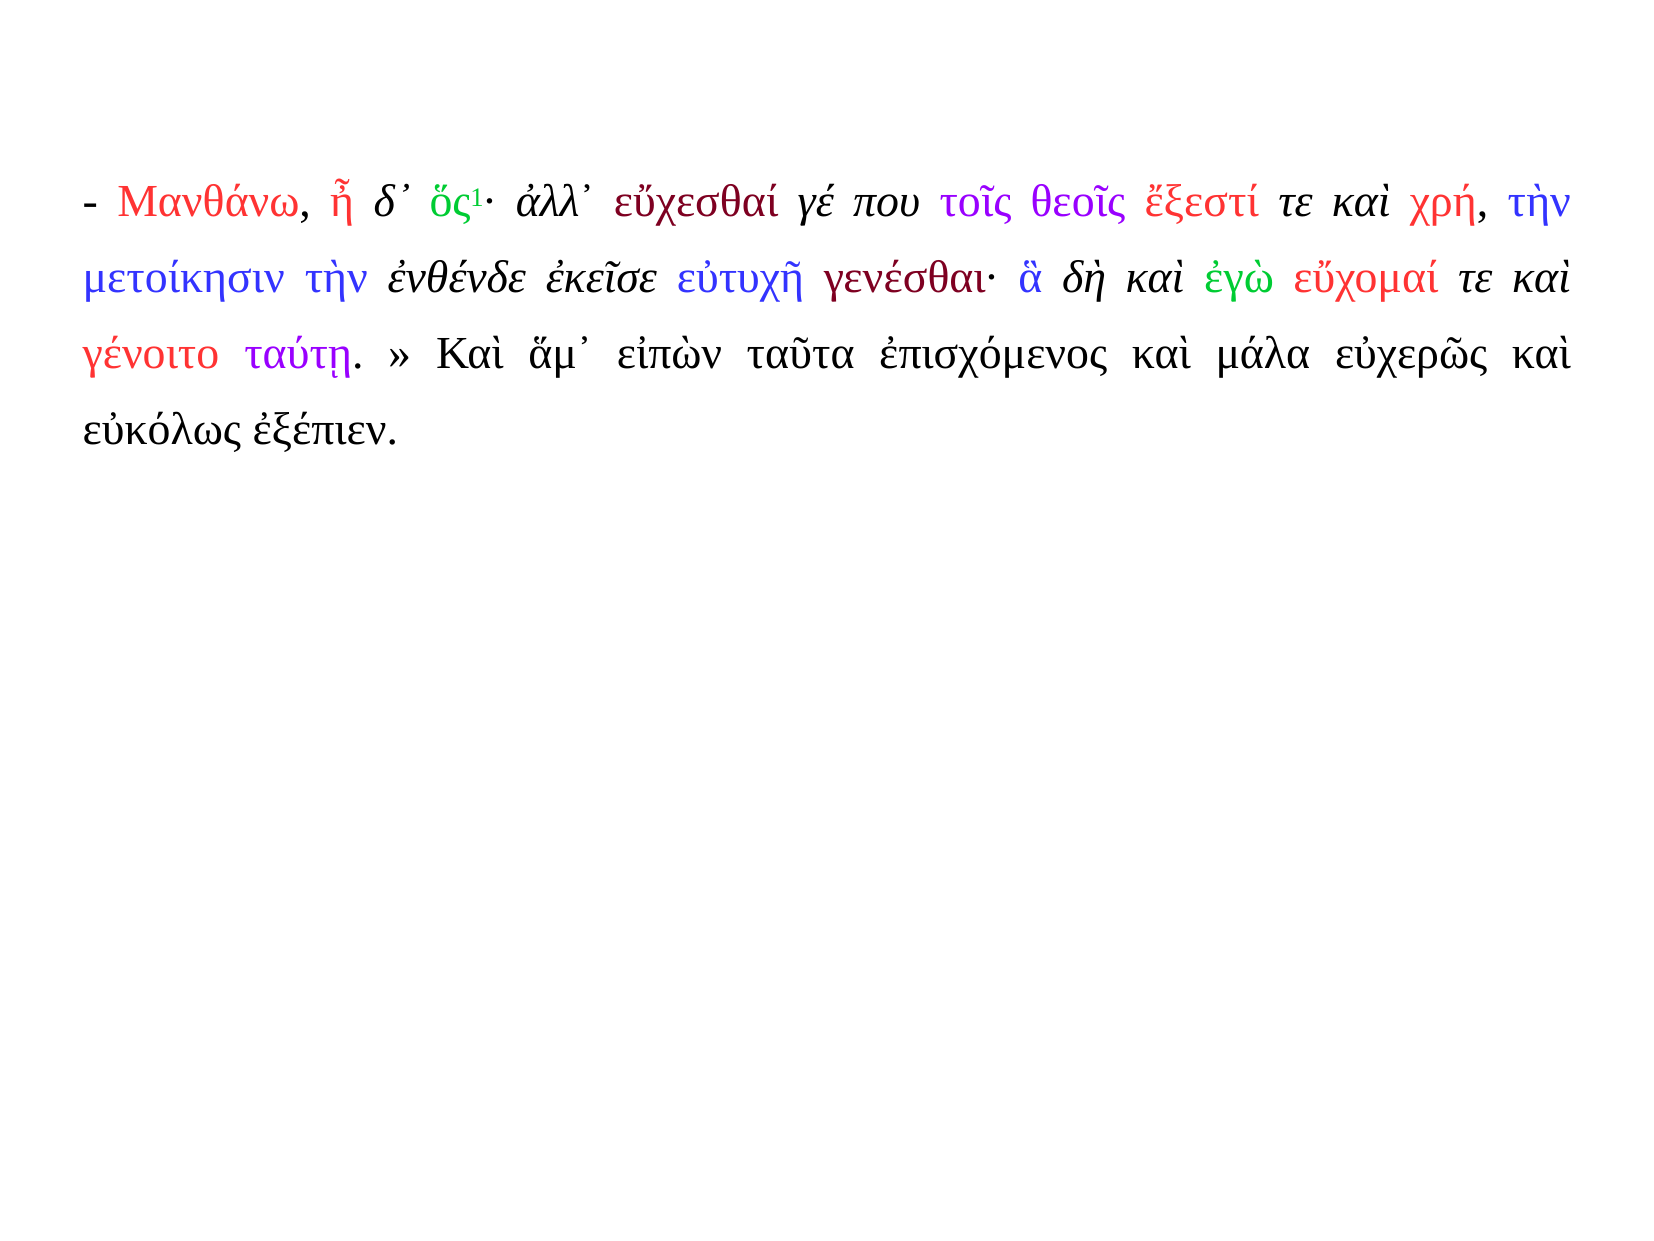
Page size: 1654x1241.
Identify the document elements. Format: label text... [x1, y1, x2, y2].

title - Μανθάνω, ἦ δ᾽ ὅς1· ἀλλ᾽ εὔχεσθαί γέ που τοῖς θεοῖς ἔξεστί τε καὶ χρή, τὴν μετοίκησιν τὴν ἐνθένδε ἐκεῖσε εὐτυχῆ γενέσθαι· ἃ δὴ καὶ ἐγὼ εὔχομαί τε καὶ γένοιτο ταύτῃ. » Καὶ ἅμ᾽ εἰπὼν ταῦτα ἐπισχόμενος καὶ μάλα εὐχερῶς καὶ εὐκόλως ἐξέπιεν. [82, 49, 1571, 556]
